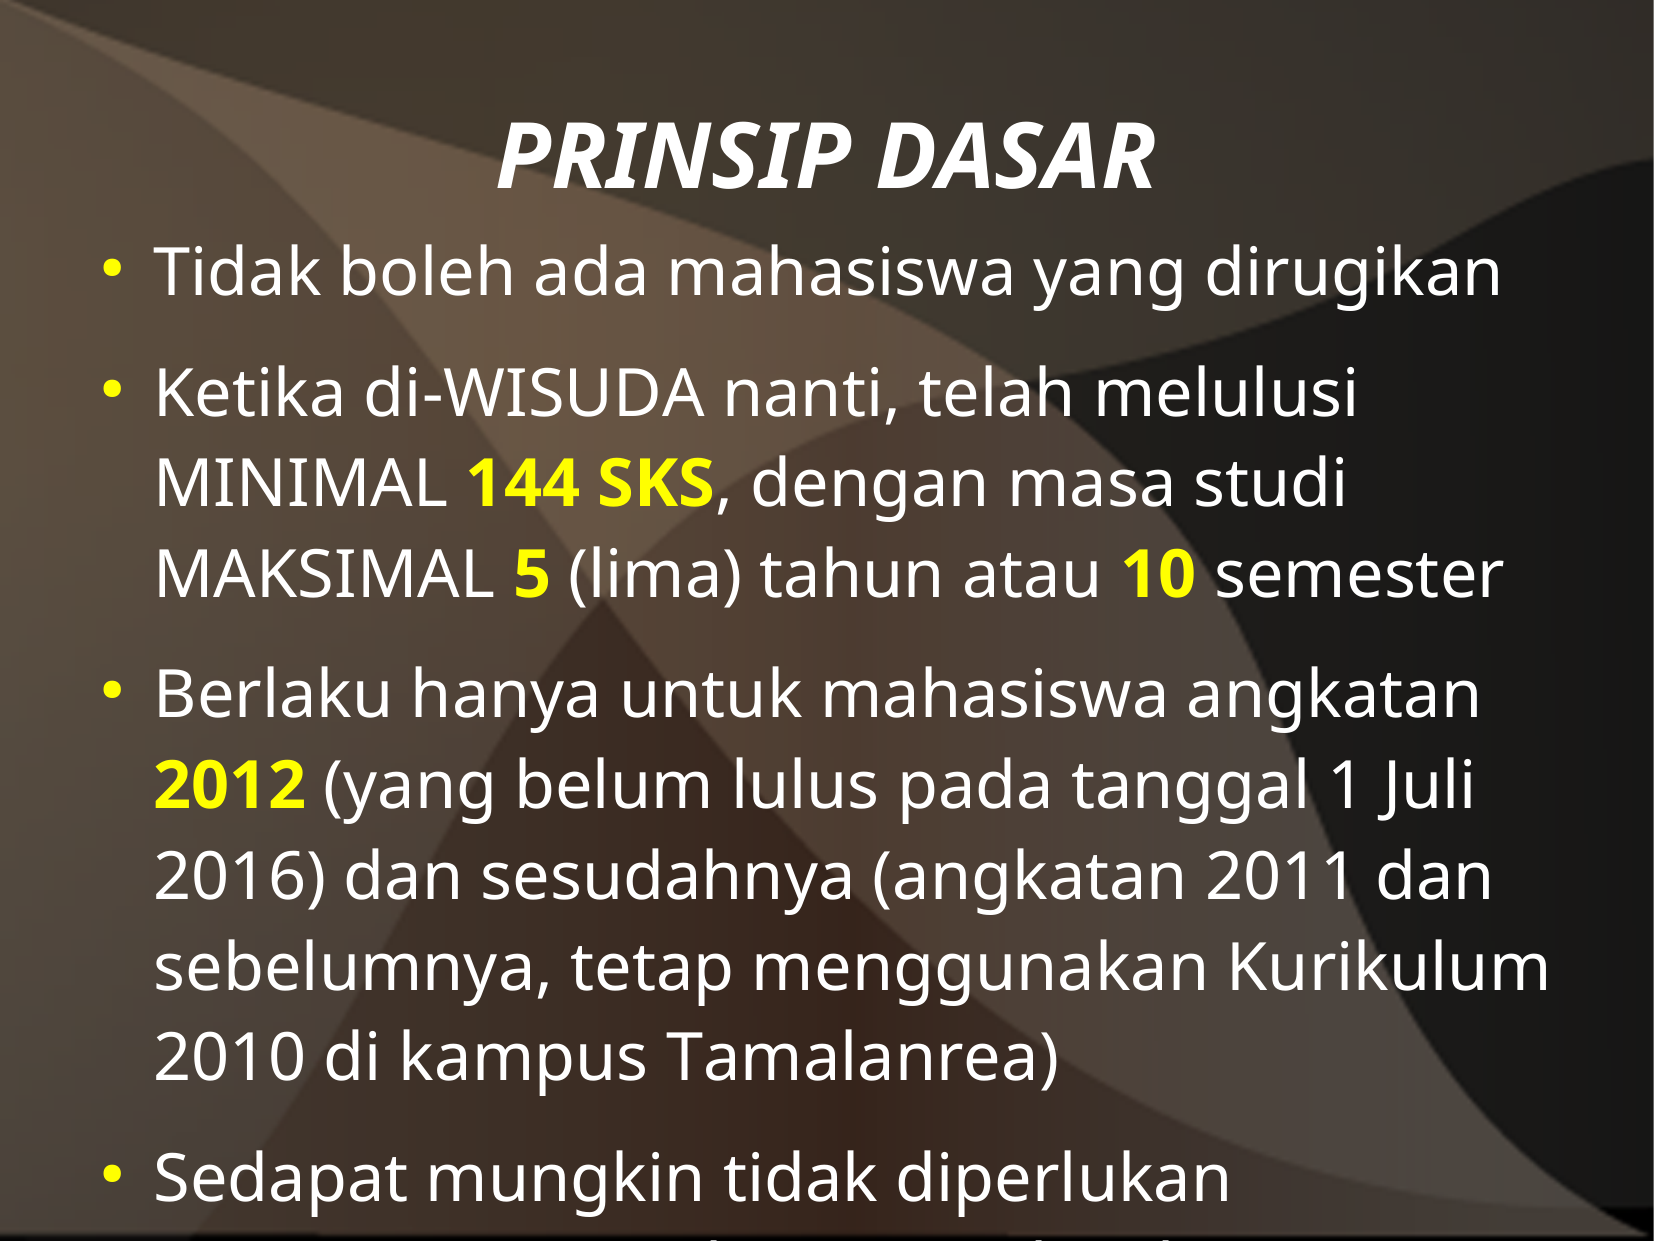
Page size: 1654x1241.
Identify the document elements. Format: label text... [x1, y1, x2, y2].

picture [0, 0, 1654, 1241]
list Tidak boleh ada mahasiswa yang dirugikan Ketika di-WISUDA nanti, telah melulusi MINIMAL 144 SKS, dengan masa studi MAKSIMAL 5 (lima) tahun atau 10 semester Berlaku hanya untuk mahasiswa angkatan 2012 (yang belum lulus pada tanggal 1 Juli 2016) dan sesudahnya (angkatan 2011 dan sebelumnya, tetap menggunakan Kurikulum 2010 di kampus Tamalanrea) Sedapat mungkin tidak diperlukan penyetaraan, implementasi ber-basis angkatan dan perolehan SKS, (lihat Tabel Penyetaraan) [82, 224, 1571, 1214]
title PRINSIP DASAR [82, 49, 1571, 224]
